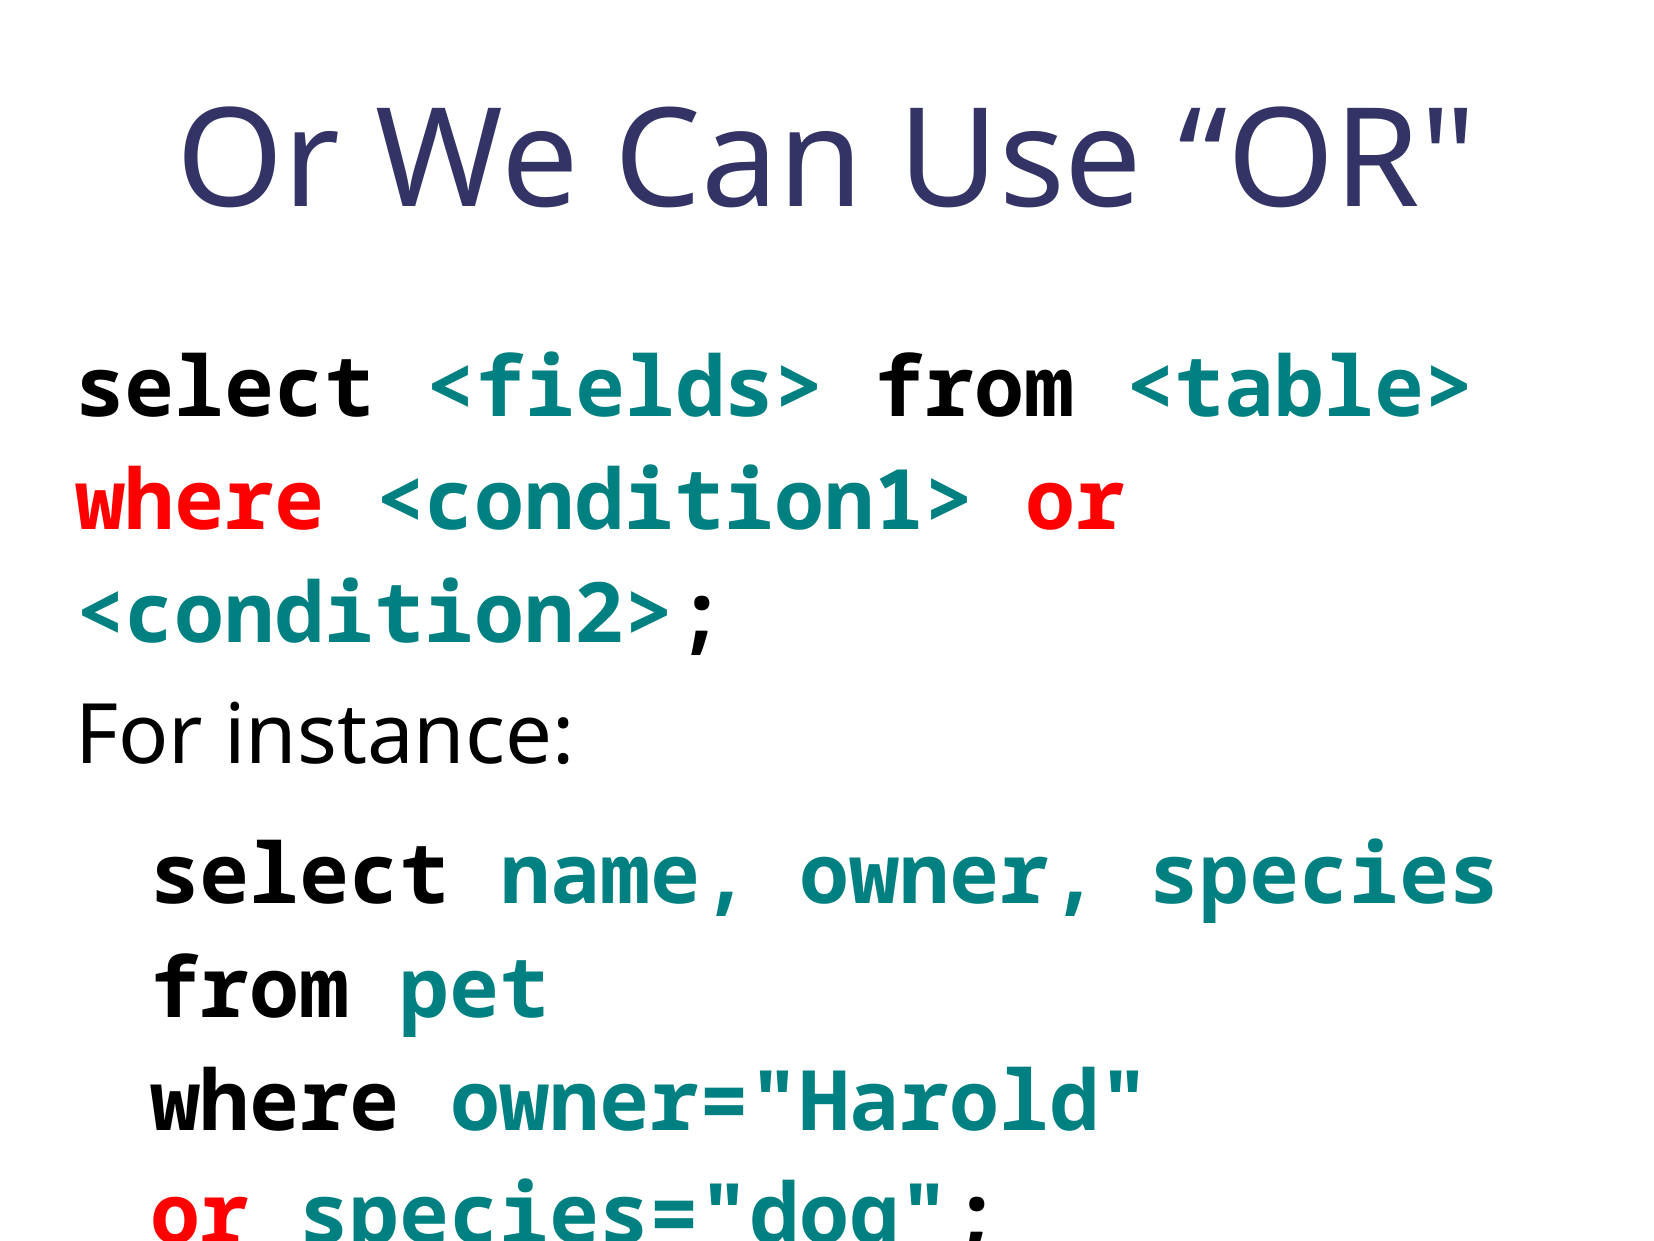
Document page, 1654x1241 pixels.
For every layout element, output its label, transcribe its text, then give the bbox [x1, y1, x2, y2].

text_box For instance: [75, 675, 1654, 865]
text_box select name, owner, species from pet where owner="Harold" or species="dog"; [150, 865, 1560, 1199]
subtitle select <fields> from <table> where <condition1> or <condition2>; [75, 326, 1560, 616]
title Or We Can Use “OR" [82, 56, 1571, 250]
